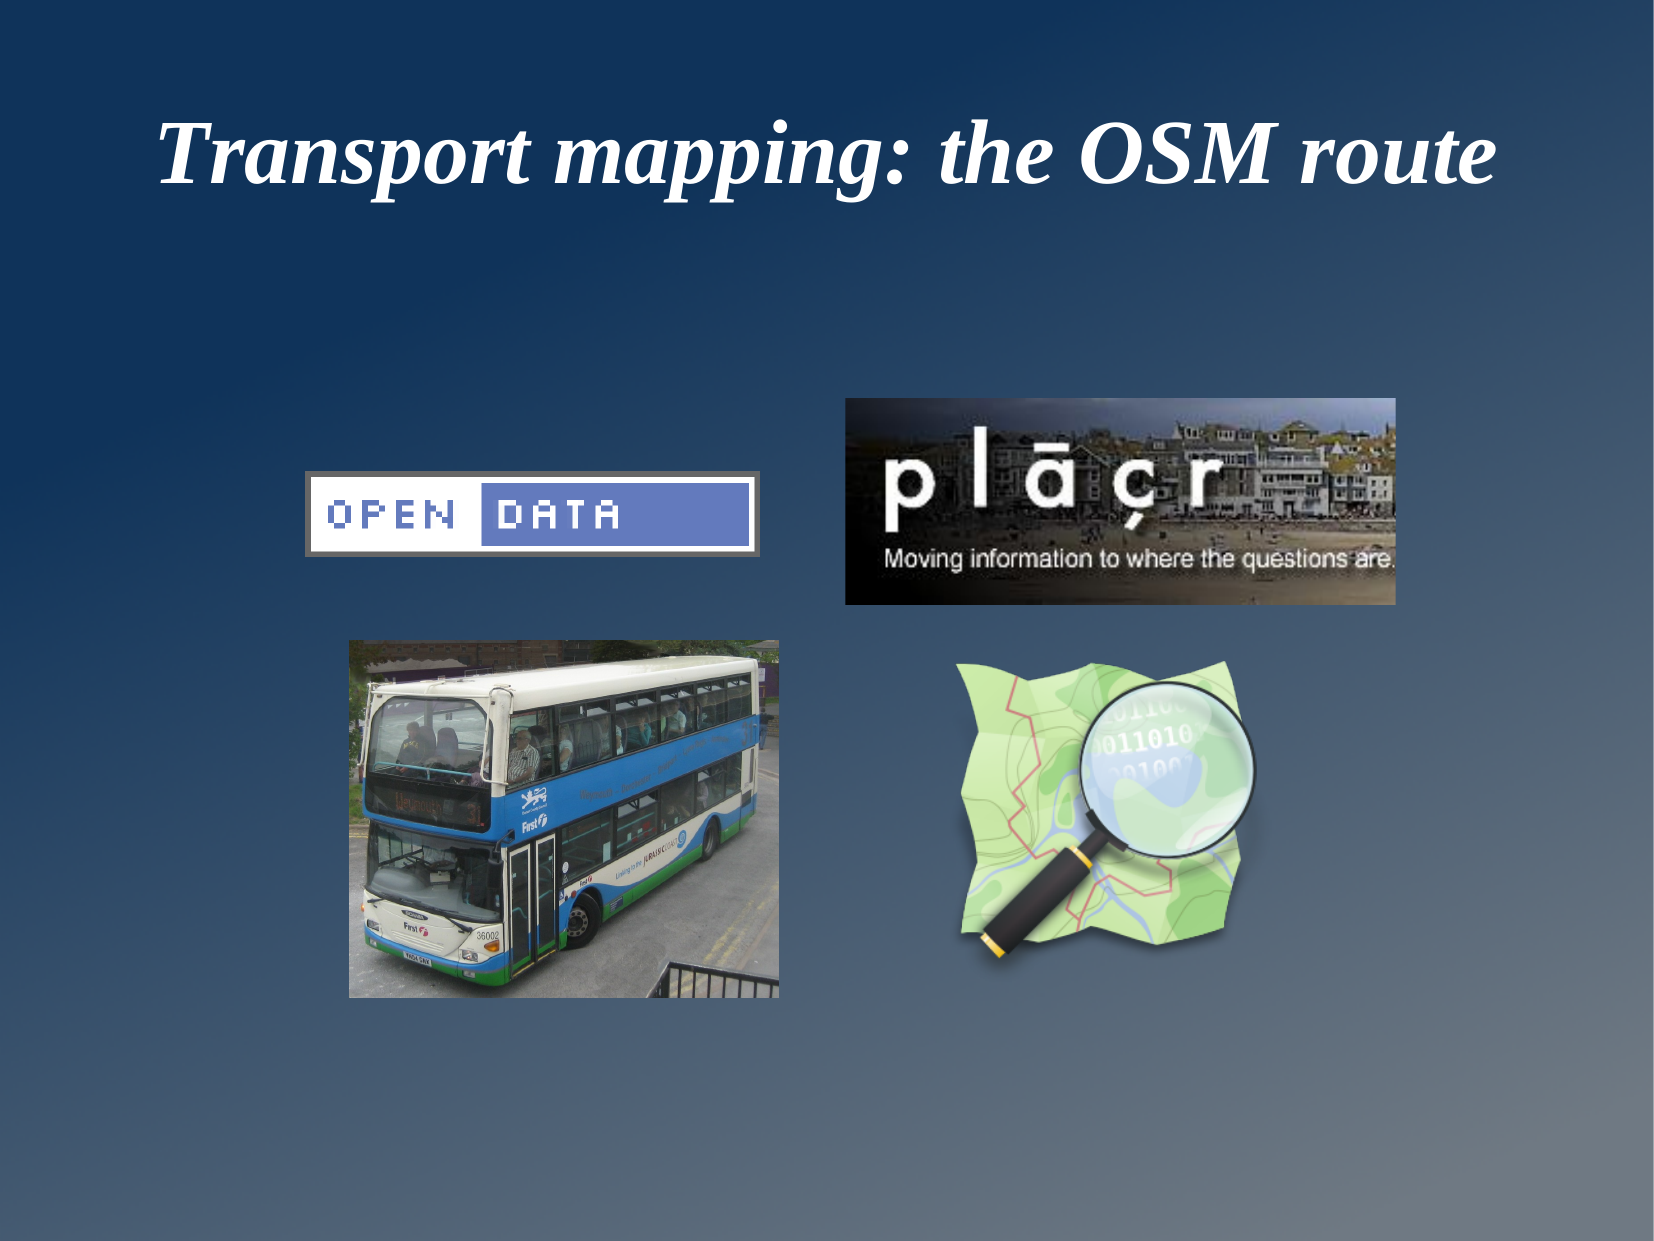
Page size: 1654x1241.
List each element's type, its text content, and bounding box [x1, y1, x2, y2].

title Transport mapping: the OSM route [82, 56, 1571, 250]
picture [0, 0, 1654, 1241]
